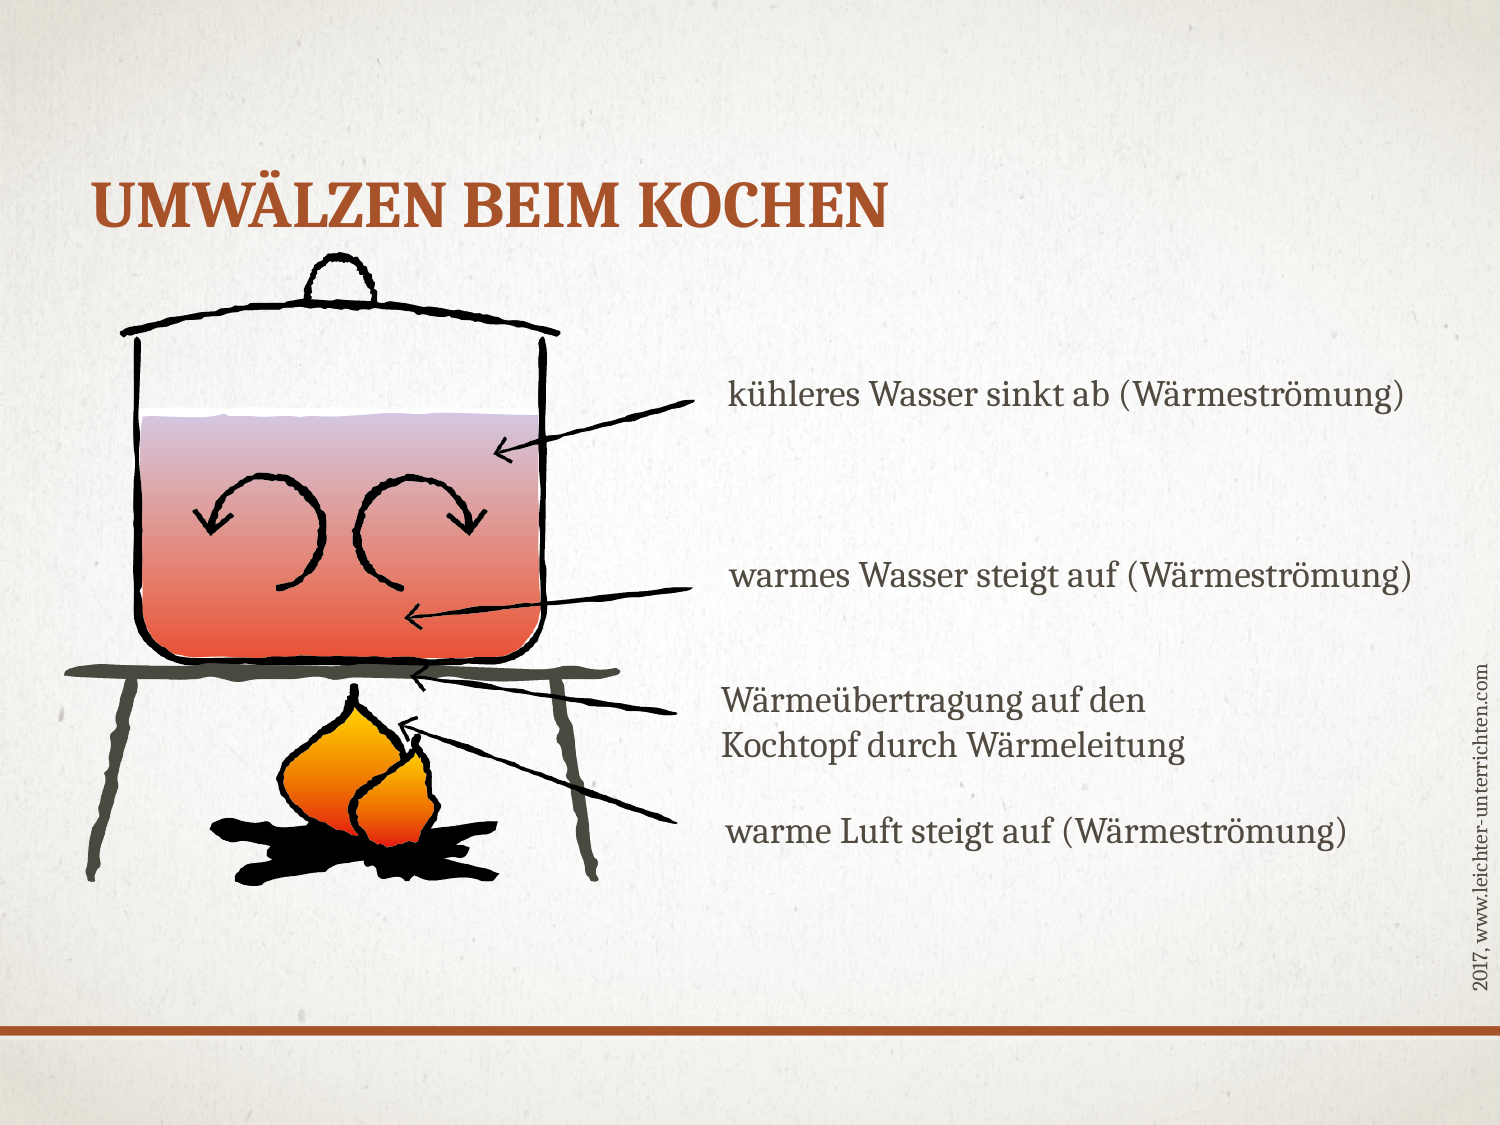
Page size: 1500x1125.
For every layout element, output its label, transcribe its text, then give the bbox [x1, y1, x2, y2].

text_box warmes Wasser steigt auf (Wärmeströmung) [715, 542, 1430, 603]
picture [0, 1036, 1500, 1125]
picture [0, 0, 1500, 1026]
title Umwälzen beim Kochen [75, 62, 1341, 250]
text_box Wärmeübertragung auf den Kochtopf durch Wärmeleitung [706, 667, 1201, 773]
text_box warme Luft steigt auf (Wärmeströmung) [711, 798, 1364, 859]
text_box kühleres Wasser sinkt ab (Wärmeströmung) [712, 361, 1422, 422]
